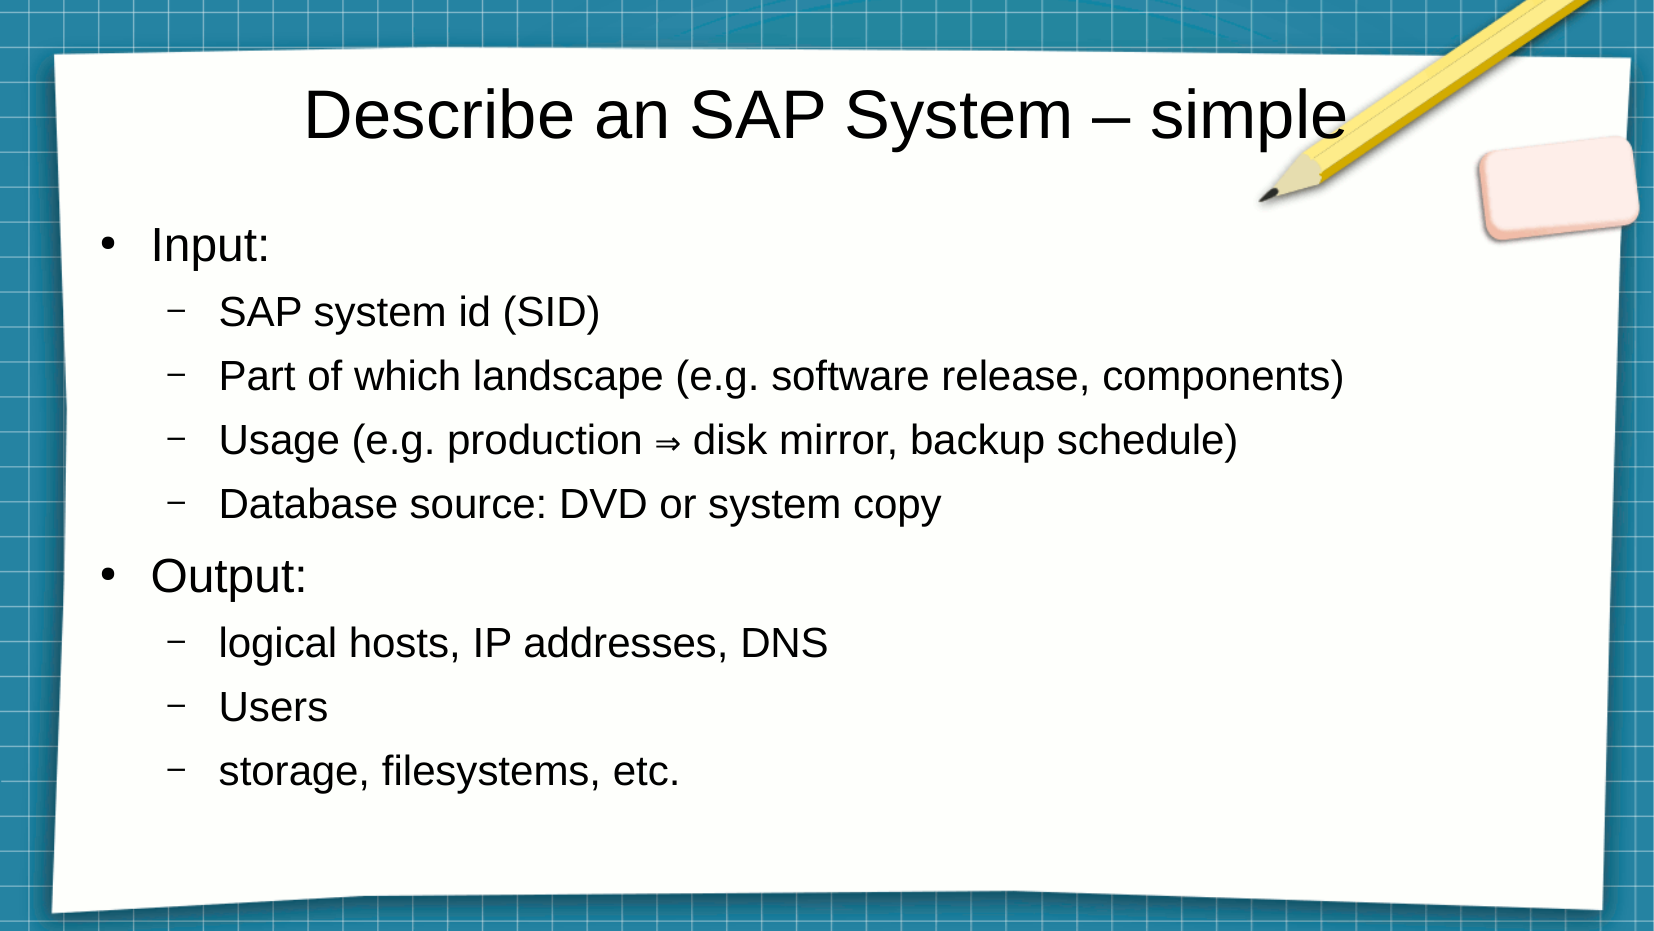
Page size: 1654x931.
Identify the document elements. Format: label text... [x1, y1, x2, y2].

list Input: SAP system id (SID) Part of which landscape (e.g. software release, components) Usage (e.g. production ⇒ disk mirror, backup schedule) Database source: DVD or system copy Output: logical hosts, IP addresses, DNS Users storage, filesystems, etc. [82, 217, 1571, 798]
picture [0, 0, 1654, 931]
title Describe an SAP System – simple [82, 37, 1571, 193]
